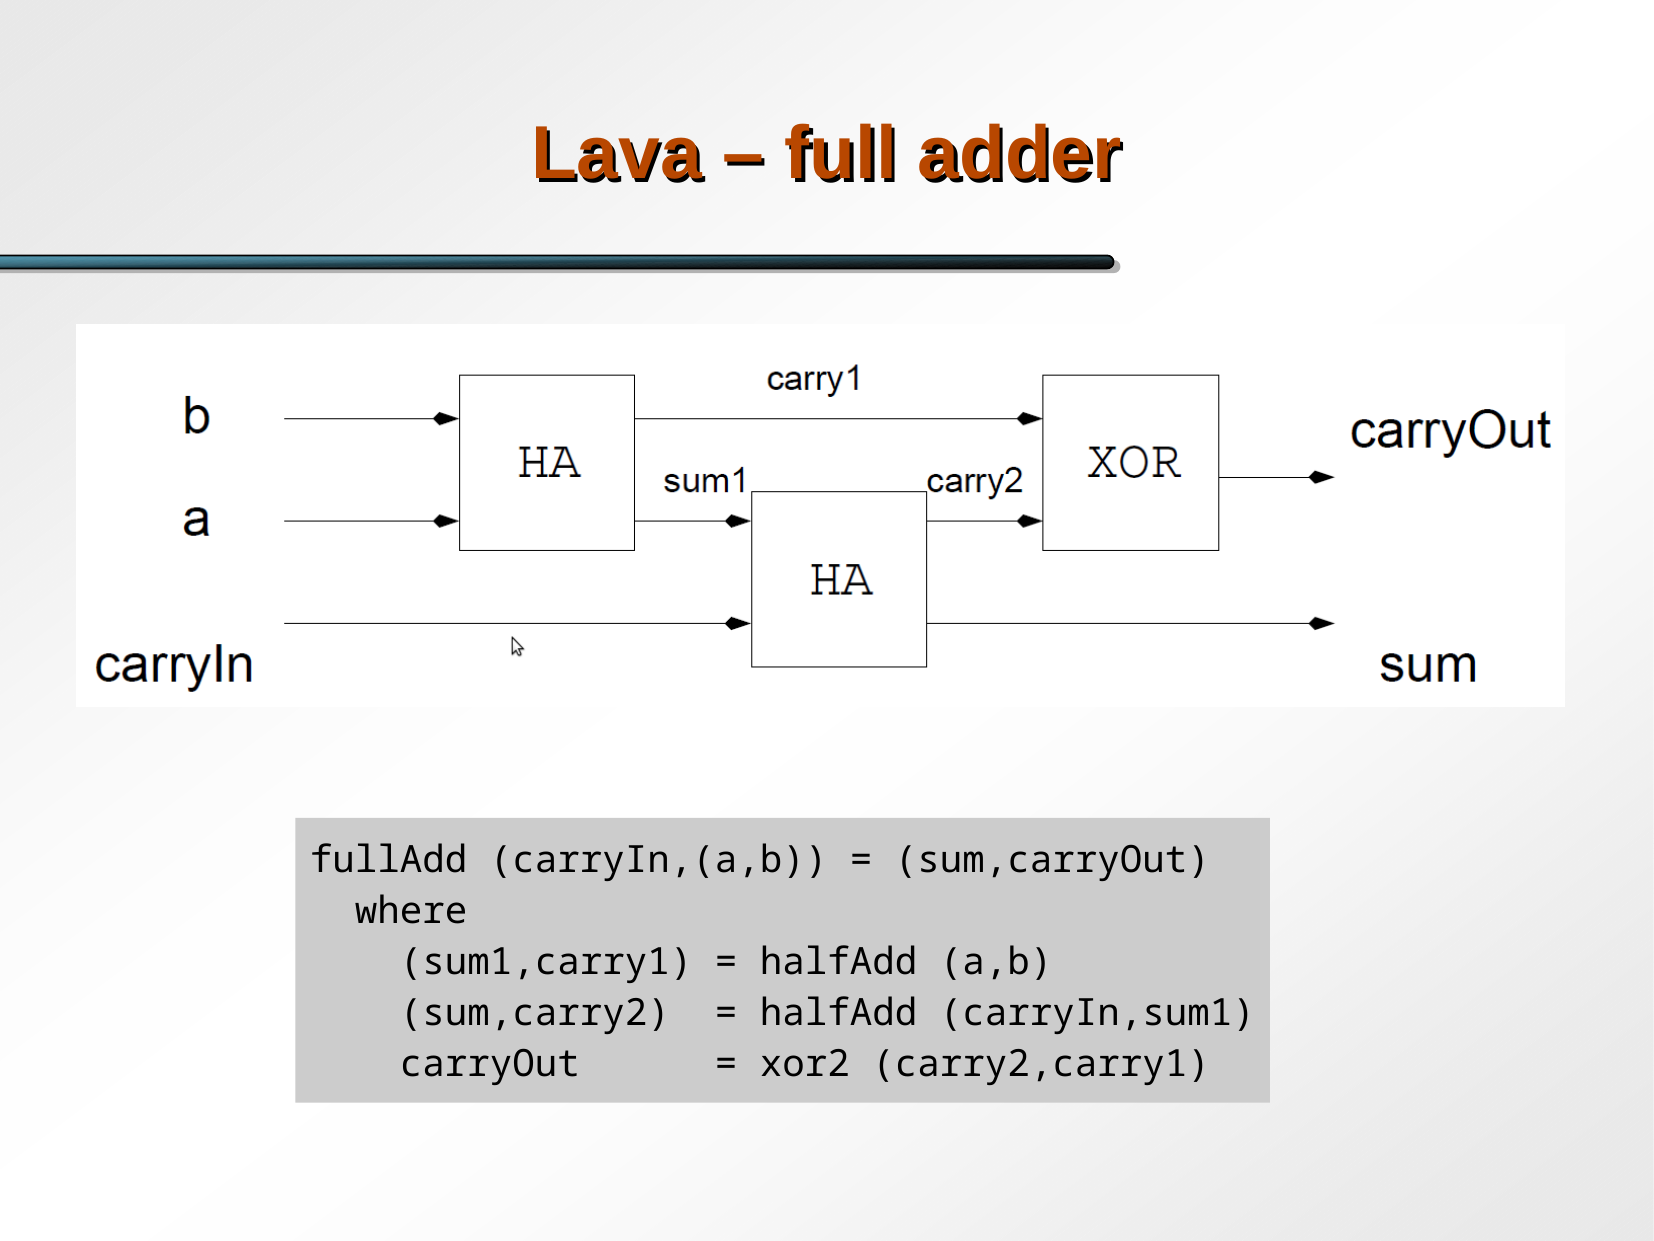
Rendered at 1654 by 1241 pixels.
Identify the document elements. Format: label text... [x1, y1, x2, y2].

picture [76, 324, 1565, 707]
text_box fullAdd (carryIn,(a,b)) = (sum,carryOut) where (sum1,carry1) = halfAdd (a,b) (sum,carry2) = halfAdd (carryIn,sum1) carryOut = xor2 (carry2,carry1) [295, 817, 1270, 1103]
title Lava – full adder [82, 49, 1571, 257]
